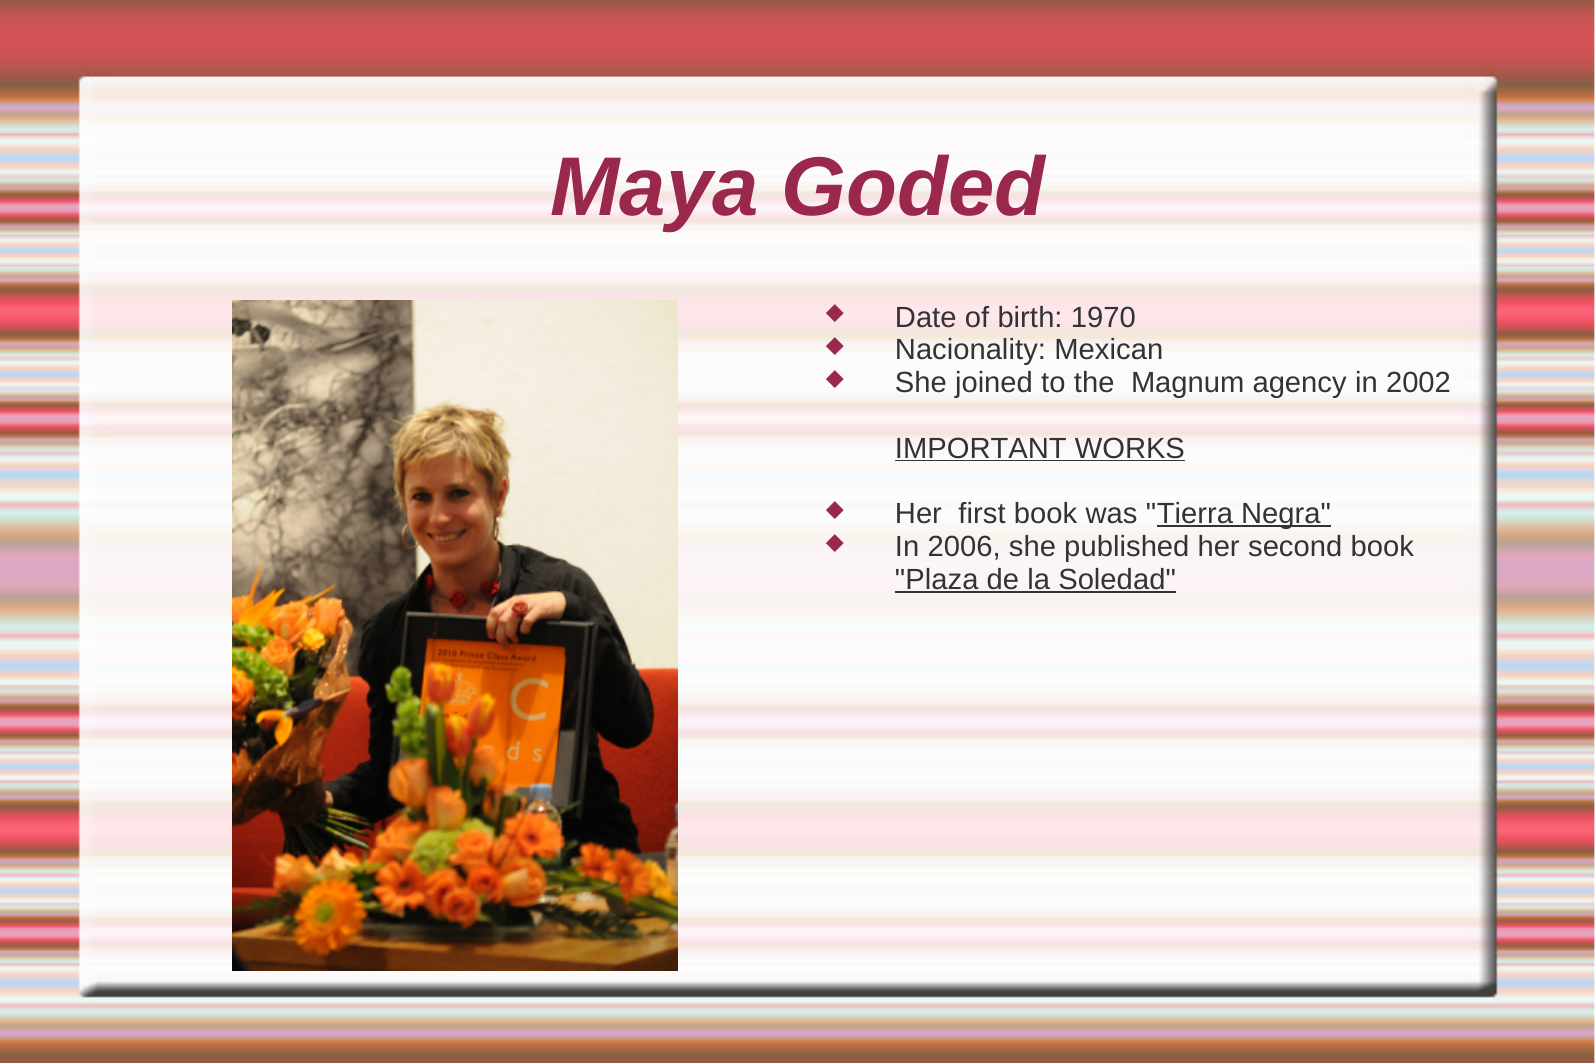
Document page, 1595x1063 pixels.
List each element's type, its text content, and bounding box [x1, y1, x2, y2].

title Maya Goded [117, 98, 1479, 276]
list Date of birth: 1970 Nacionality: Mexican She joined to the Magnum agency in 2002 IMPORTANT WORKS Her first book was "Tierra Negra" In 2006, she published her second book "Plaza de la Soledad" [812, 300, 1463, 971]
picture [0, 0, 1595, 1063]
